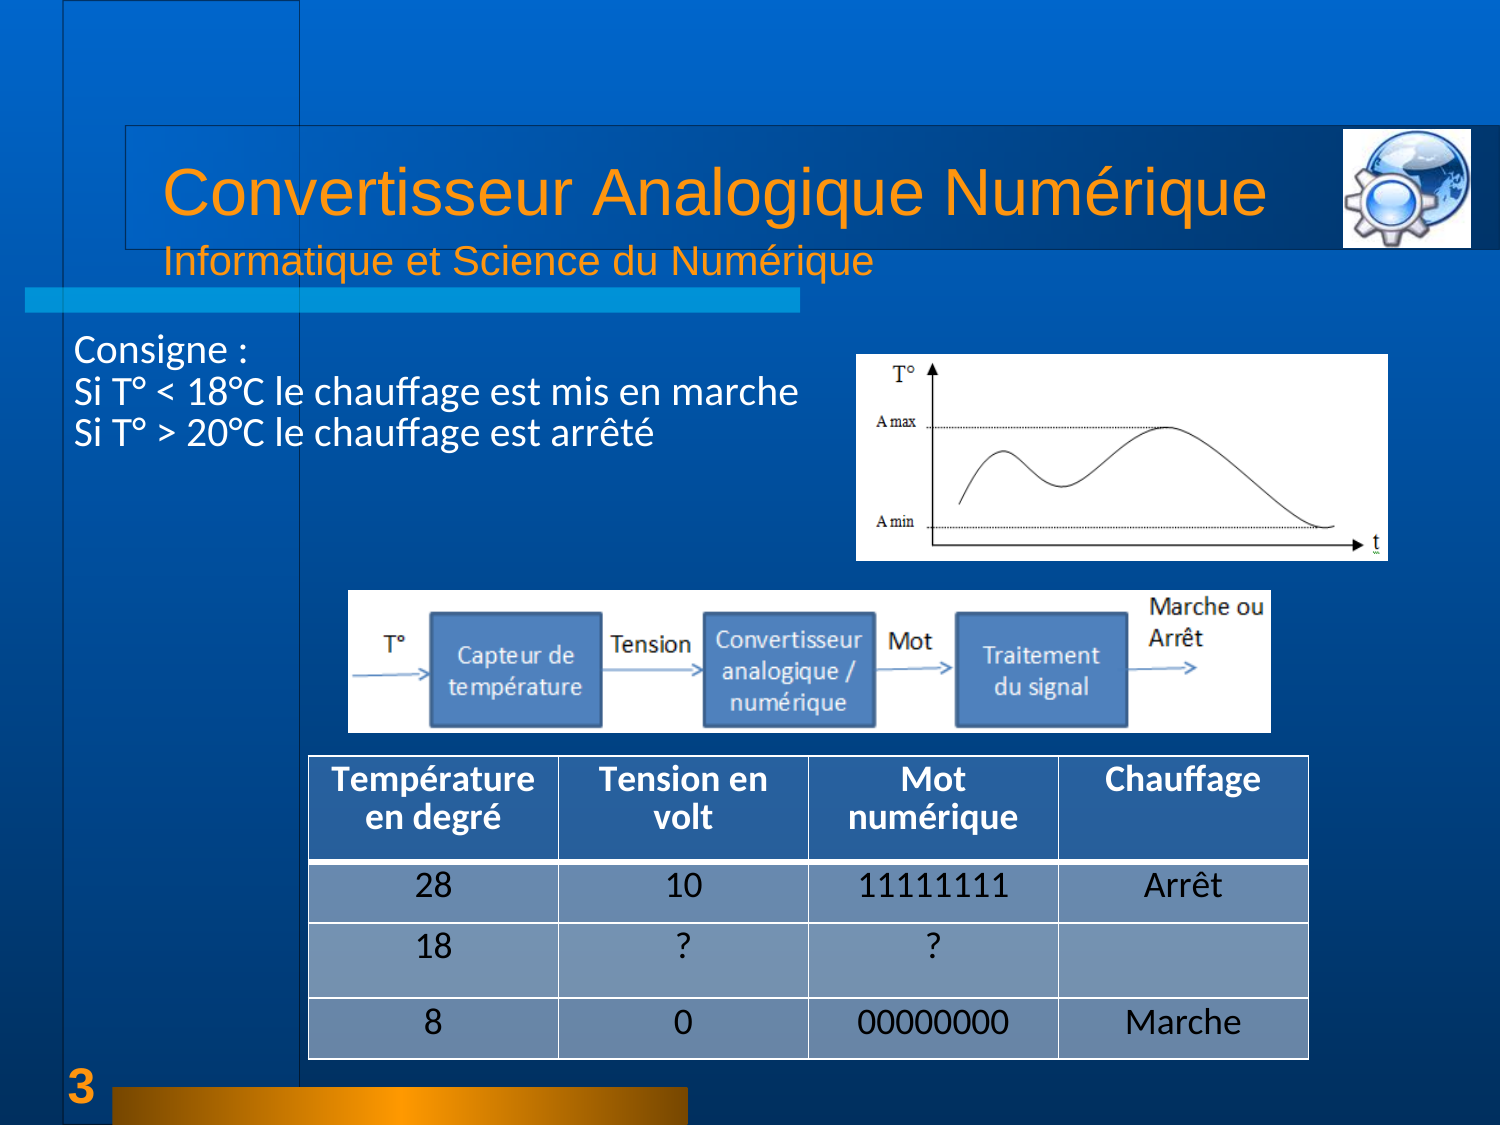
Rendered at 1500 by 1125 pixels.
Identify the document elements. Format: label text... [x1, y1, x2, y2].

table_header Chauffage [1059, 757, 1308, 859]
table_cell ? [809, 924, 1058, 997]
table_cell ? [559, 924, 808, 997]
table_header Mot numérique [809, 757, 1058, 859]
picture [348, 590, 1271, 733]
table_cell 00000000 [809, 999, 1058, 1058]
table_cell 10 [559, 865, 808, 922]
table_cell Arrêt [1059, 865, 1308, 922]
table_cell 28 [309, 865, 558, 922]
table_header Température en degré [309, 757, 558, 859]
table_cell Marche [1059, 999, 1308, 1058]
table_cell 11111111 [809, 865, 1058, 922]
picture [1343, 129, 1471, 248]
table_cell [1059, 924, 1308, 997]
picture [856, 354, 1388, 562]
table_cell 0 [559, 999, 808, 1058]
table_cell 8 [309, 999, 558, 1058]
table_cell 18 [309, 924, 558, 997]
table_header Tension en volt [559, 757, 808, 859]
text_box Consigne : Si T° < 18°C le chauffage est mis en marche Si T° > 20°C le chauffage est arrêté [59, 324, 1477, 544]
